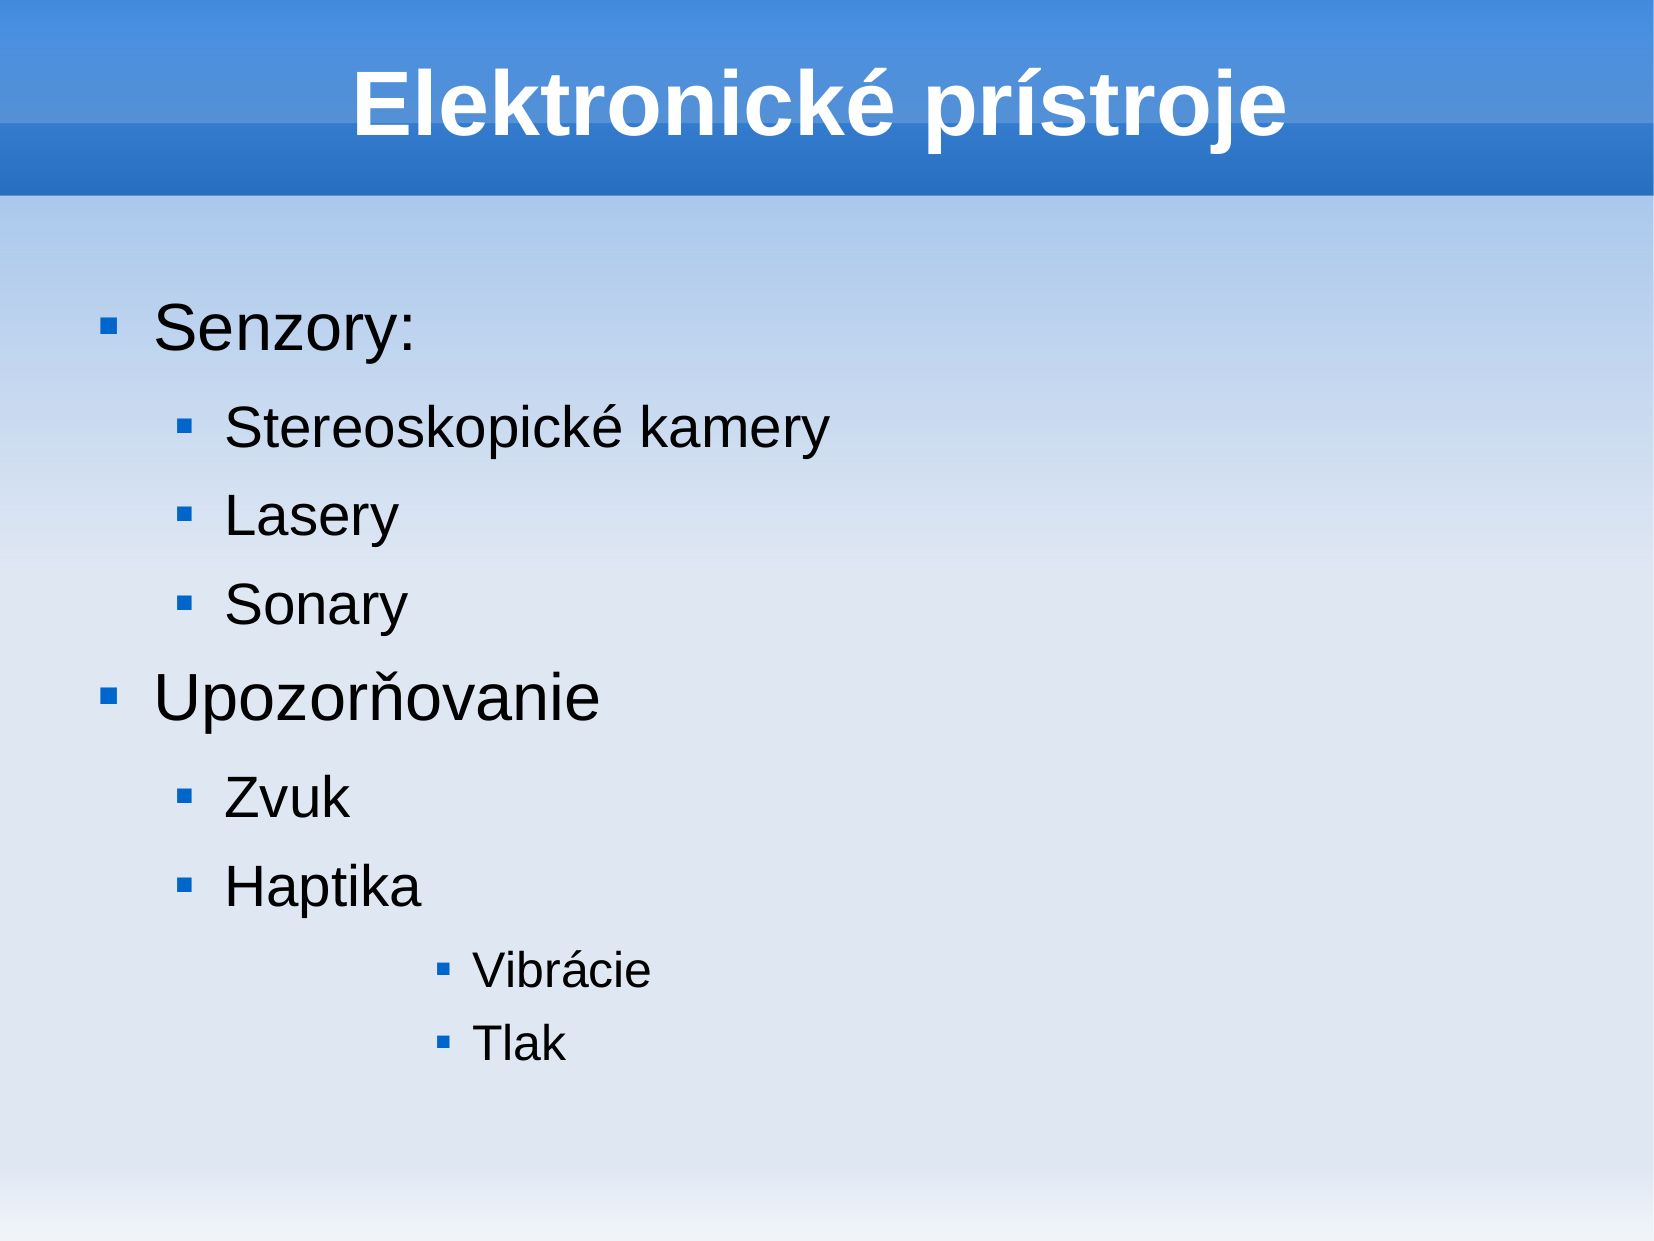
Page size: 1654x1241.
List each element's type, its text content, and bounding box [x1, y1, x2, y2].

picture [0, 0, 1654, 1241]
list Senzory: Stereoskopické kamery Lasery Sonary Upozorňovanie Zvuk Haptika Vibrácie Tlak [82, 290, 1571, 1094]
title Elektronické prístroje [76, 7, 1565, 200]
